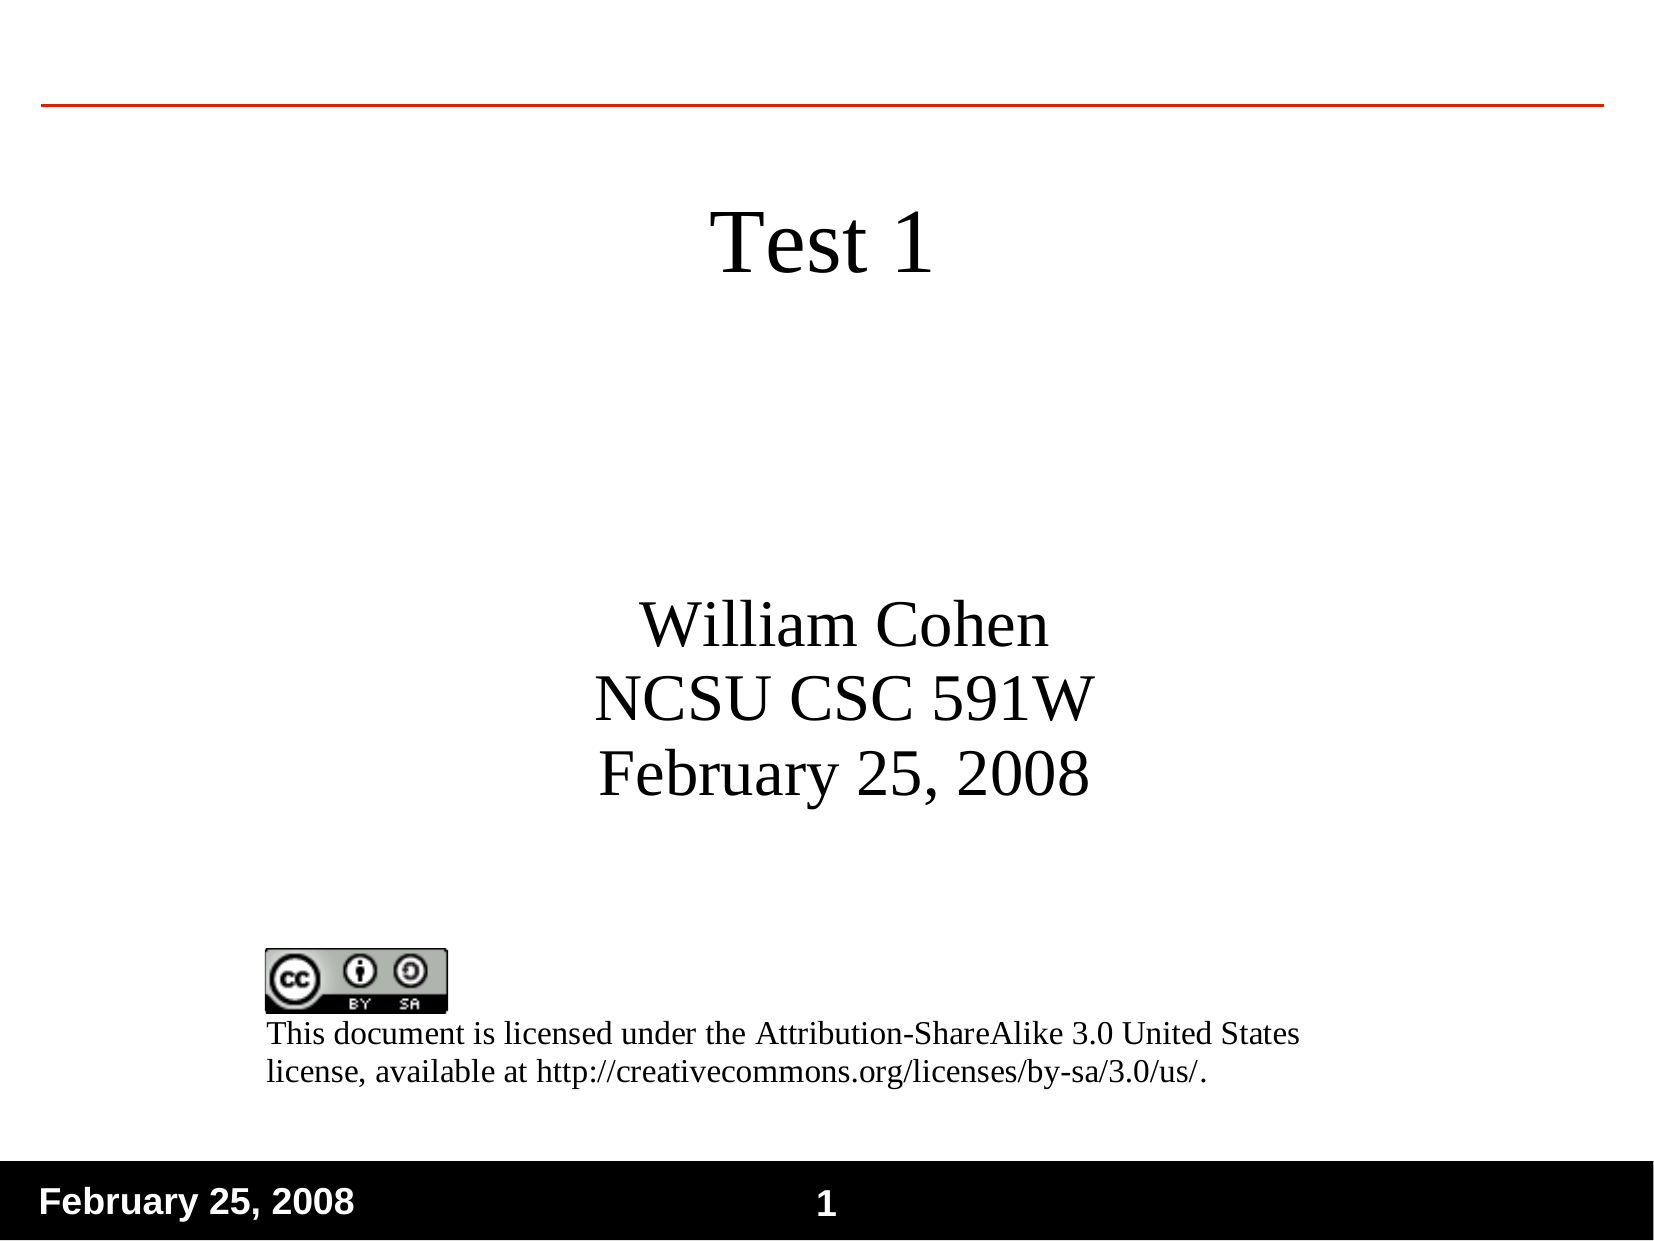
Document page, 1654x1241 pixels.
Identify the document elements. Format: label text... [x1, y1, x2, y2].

chart [264, 948, 1353, 1127]
title Test 1 [117, 137, 1530, 346]
subtitle William Cohen NCSU CSC 591W February 25, 2008 [121, 344, 1534, 1127]
